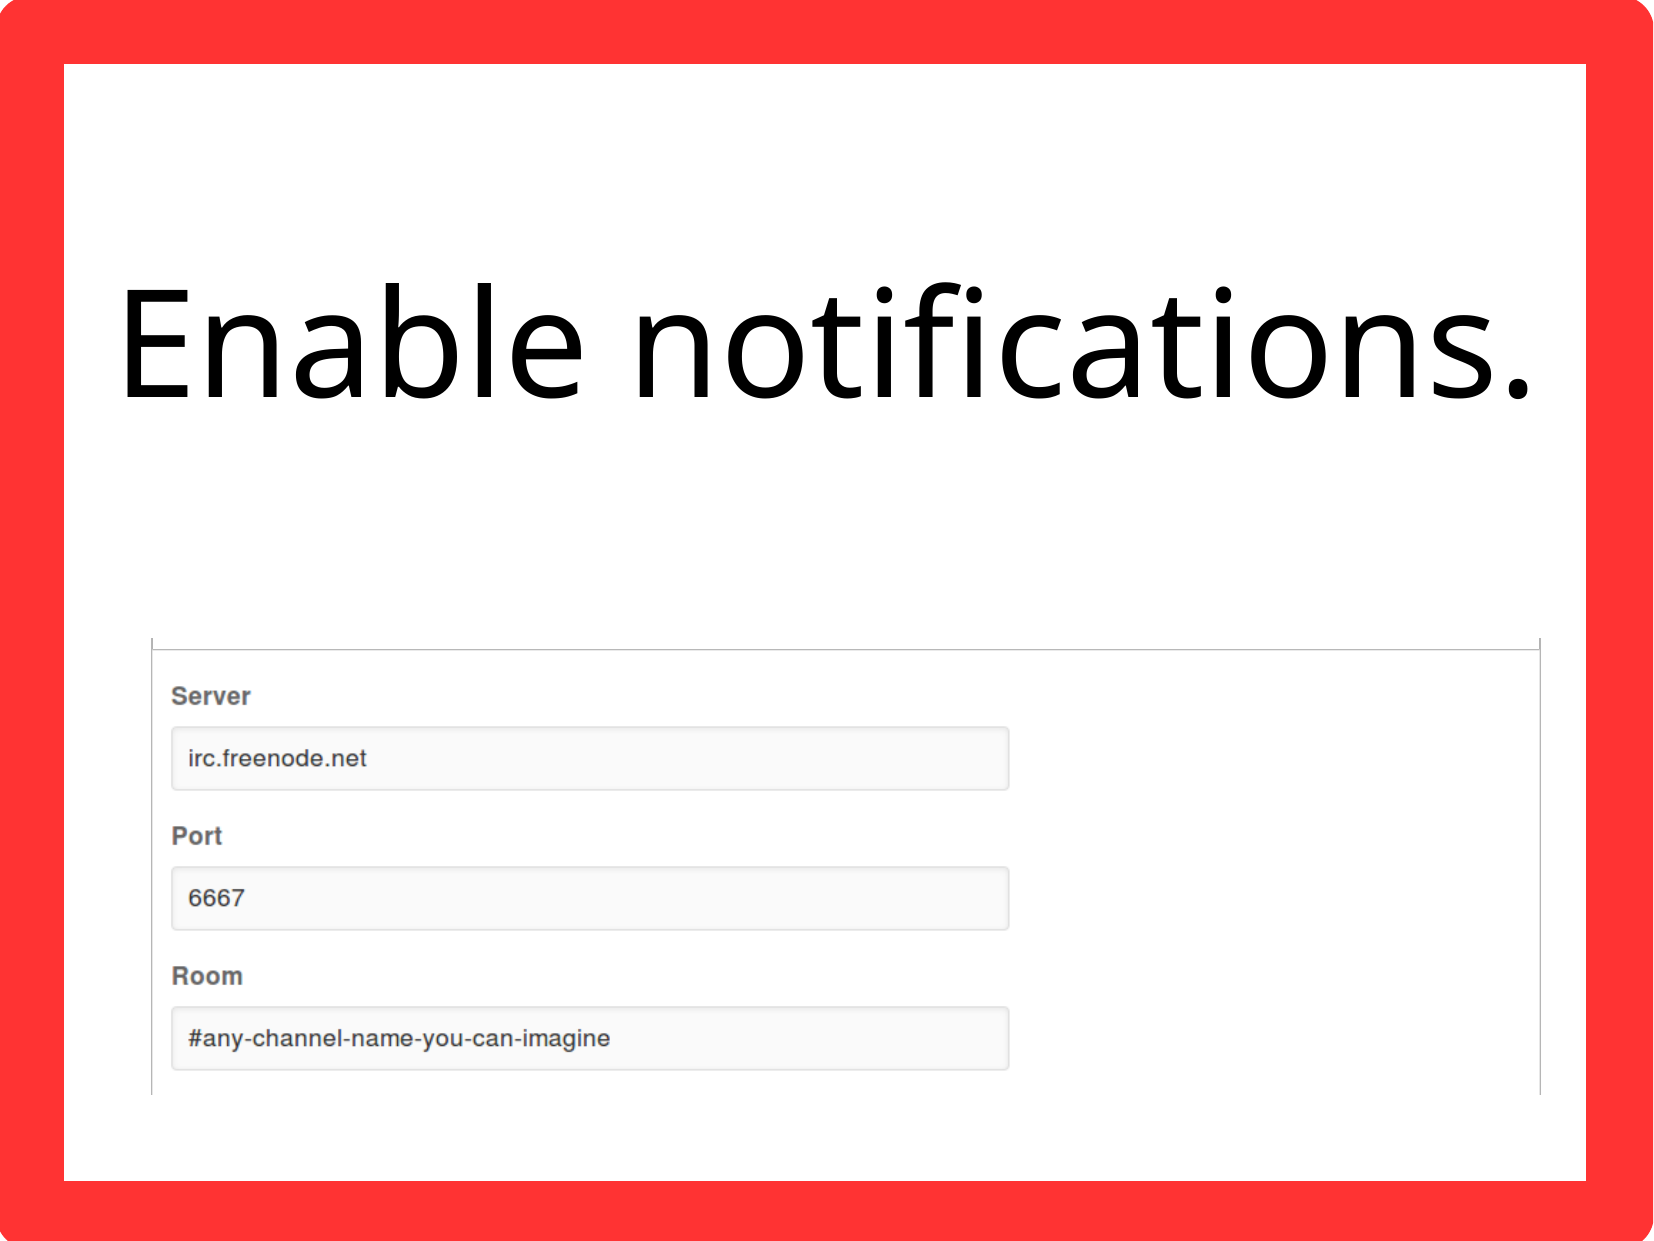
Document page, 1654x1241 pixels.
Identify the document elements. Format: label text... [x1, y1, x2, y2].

picture [120, 638, 1561, 1096]
title Enable notifications. [82, 116, 1571, 562]
